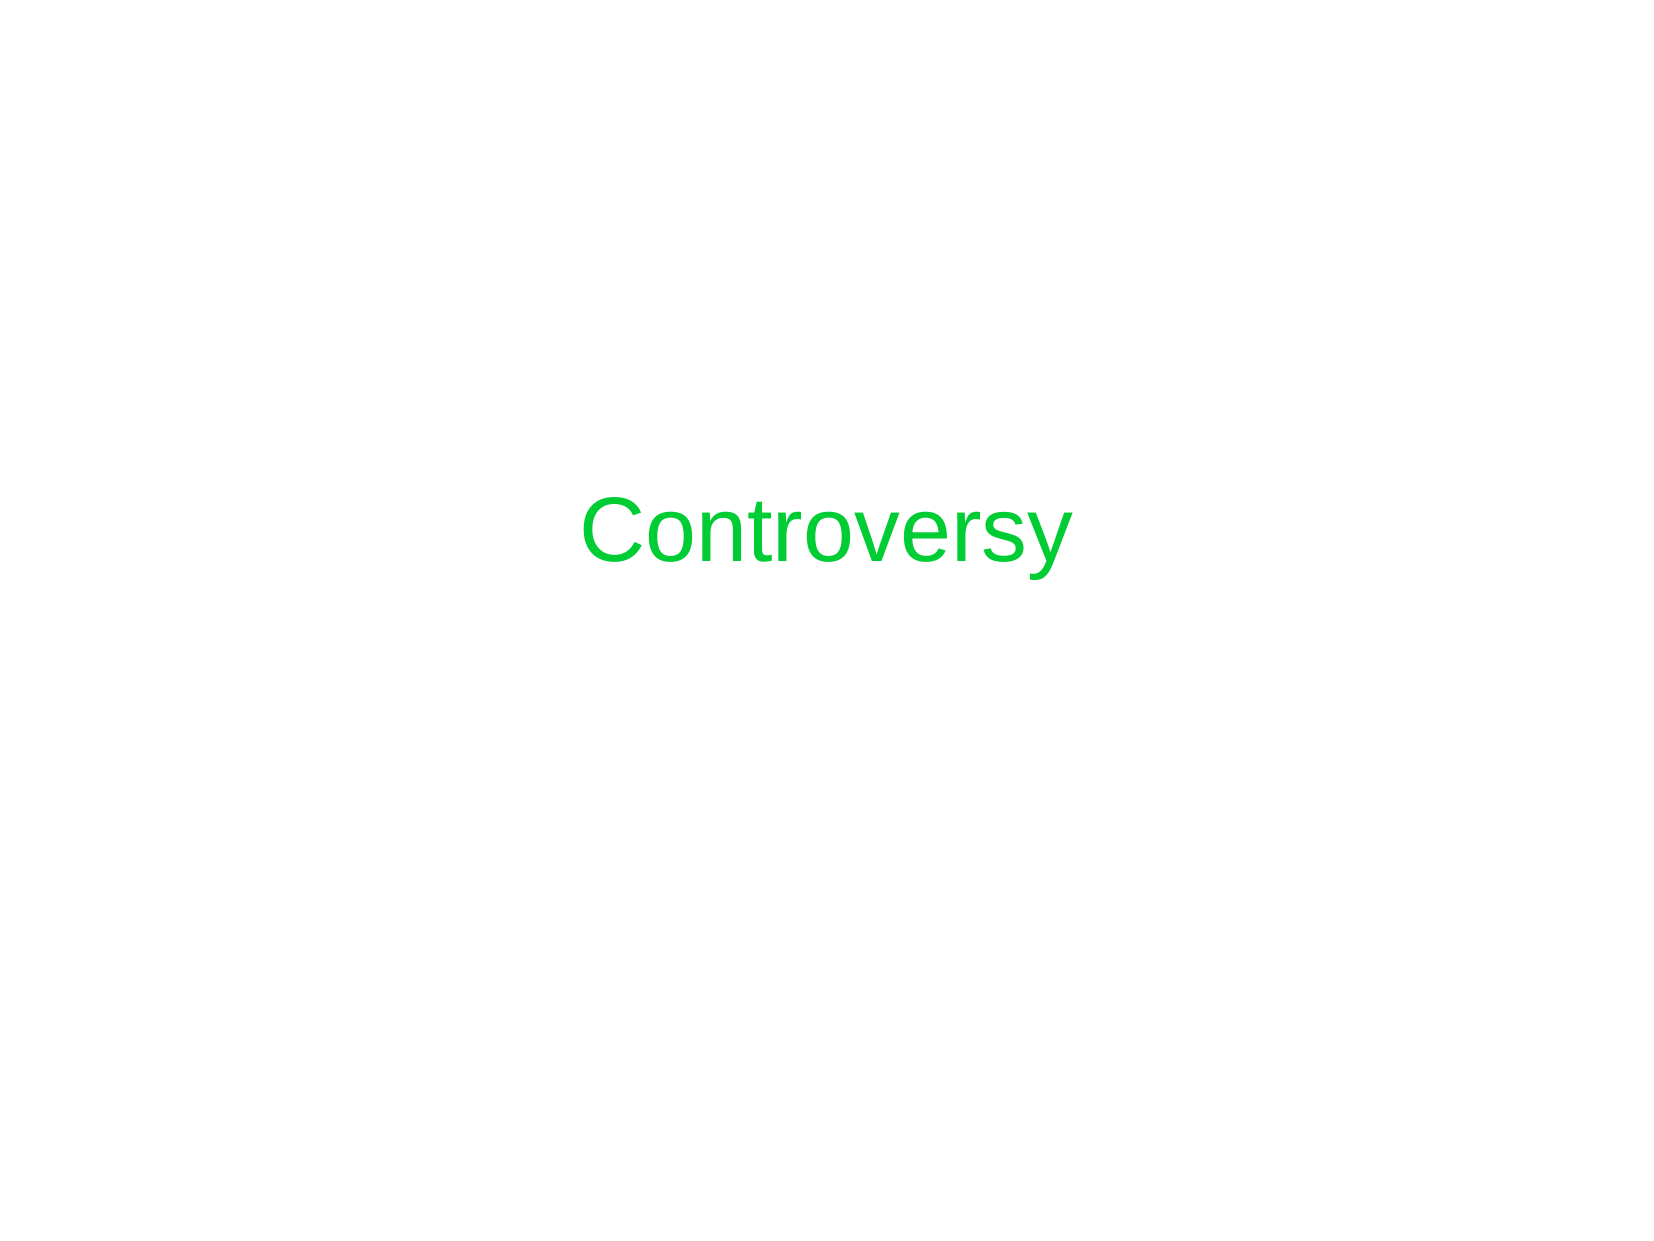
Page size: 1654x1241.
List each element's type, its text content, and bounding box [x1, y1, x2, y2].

subtitle Controversy [82, 49, 1571, 1010]
